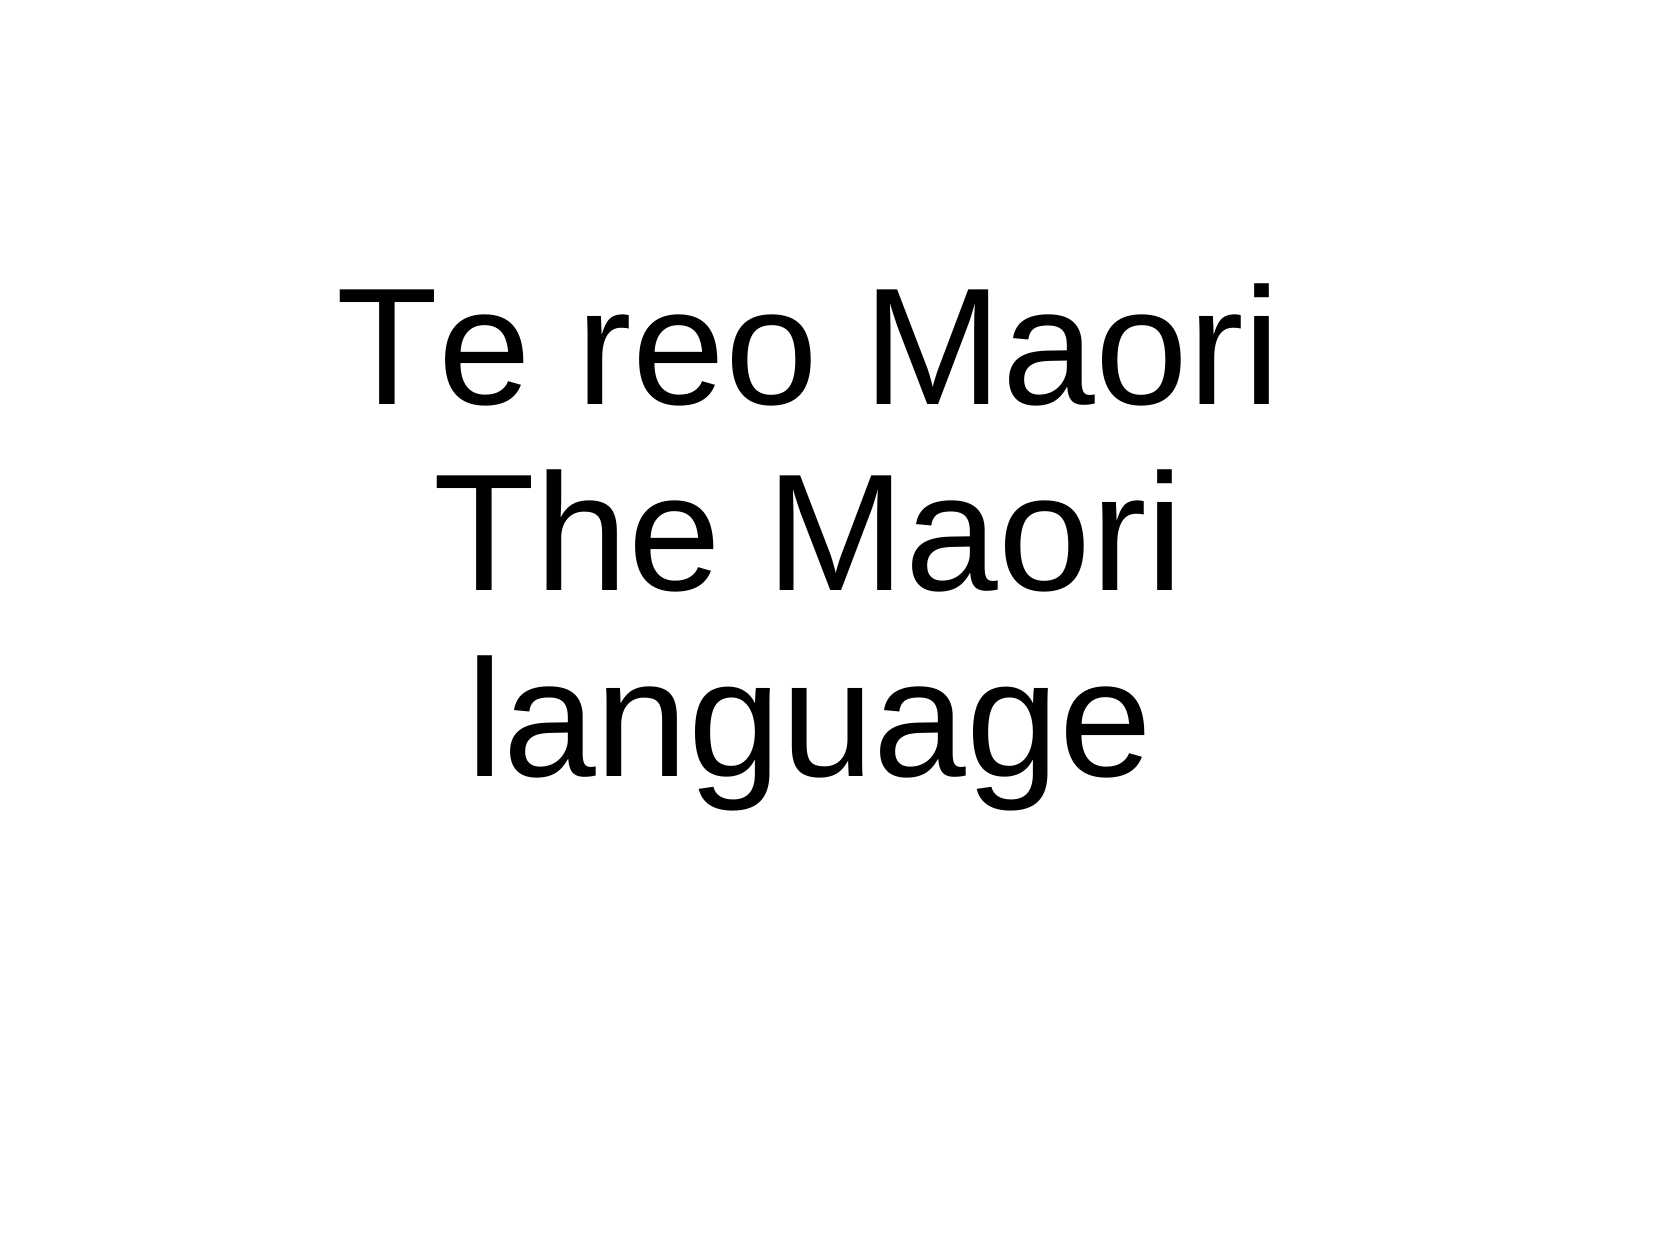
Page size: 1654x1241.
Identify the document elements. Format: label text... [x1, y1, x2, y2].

subtitle Te reo Maori The Maori language [82, 90, 1536, 975]
